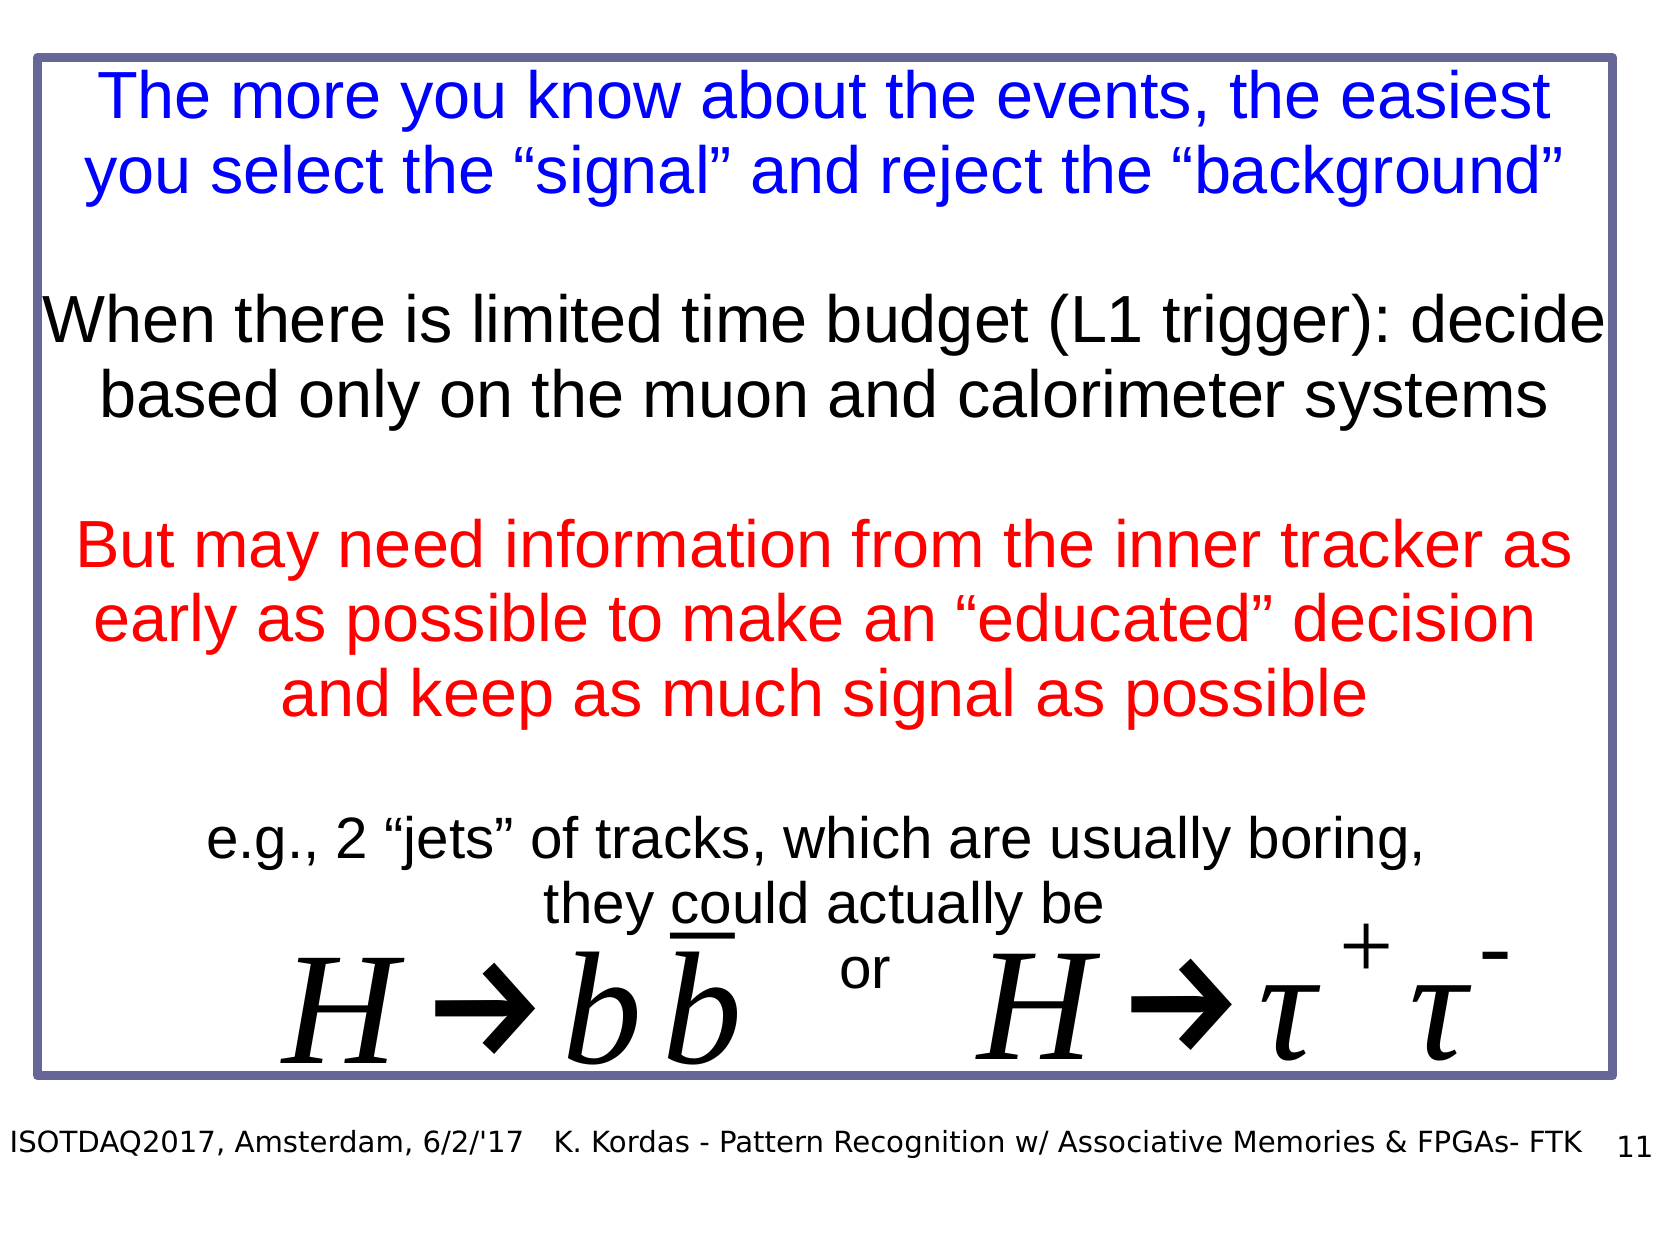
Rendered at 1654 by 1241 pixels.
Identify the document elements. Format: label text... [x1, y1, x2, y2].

chart [927, 888, 1556, 1090]
chart [232, 922, 788, 1102]
title The more you know about the events, the easiest you select the “signal” and reject the “background” When there is limited time budget (L1 trigger): decide based only on the muon and calorimeter systems But may need information from the inner tracker as early as possible to make an “educated” decision and keep as much signal as possible e.g., 2 “jets” of tracks, which are usually boring, they could actually be or [37, 57, 1613, 1076]
